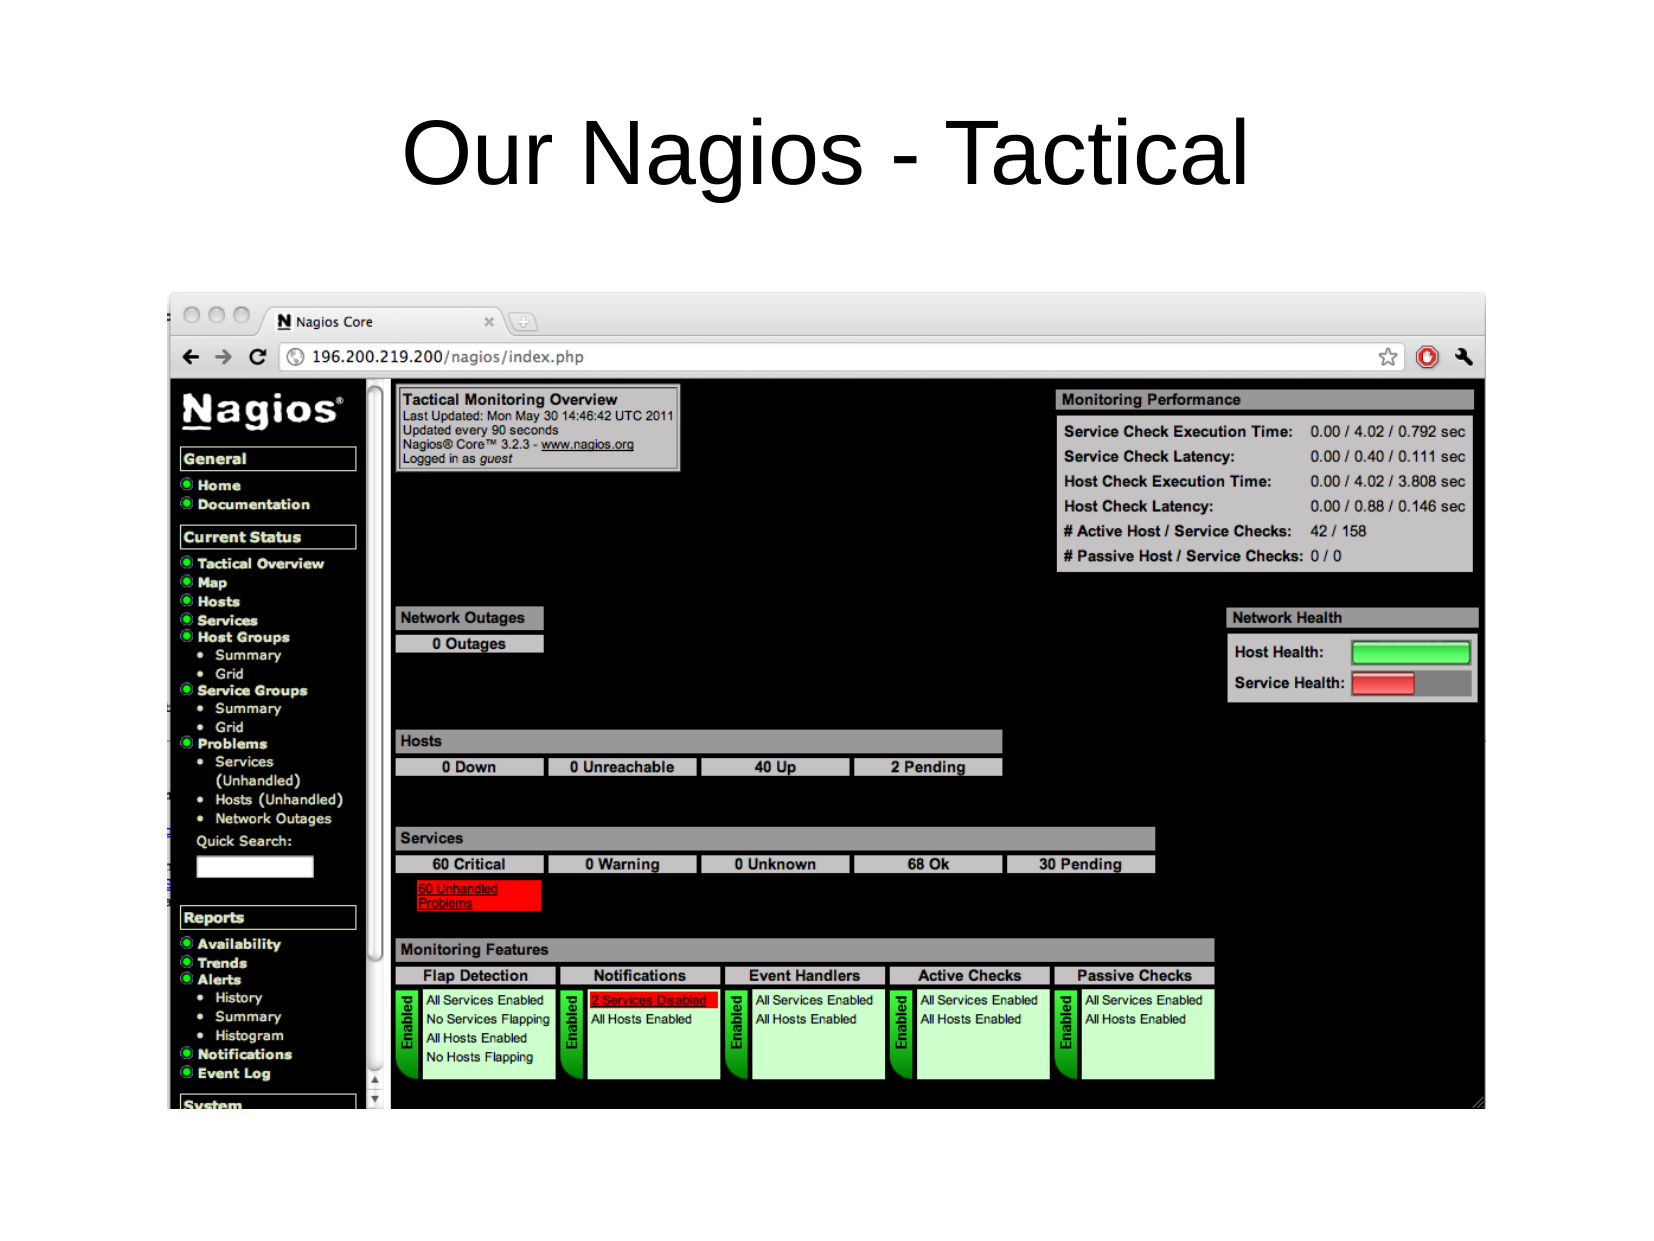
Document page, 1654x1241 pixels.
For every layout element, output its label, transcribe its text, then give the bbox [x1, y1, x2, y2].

picture [167, 290, 1486, 1109]
title Our Nagios - Tactical [82, 49, 1571, 257]
